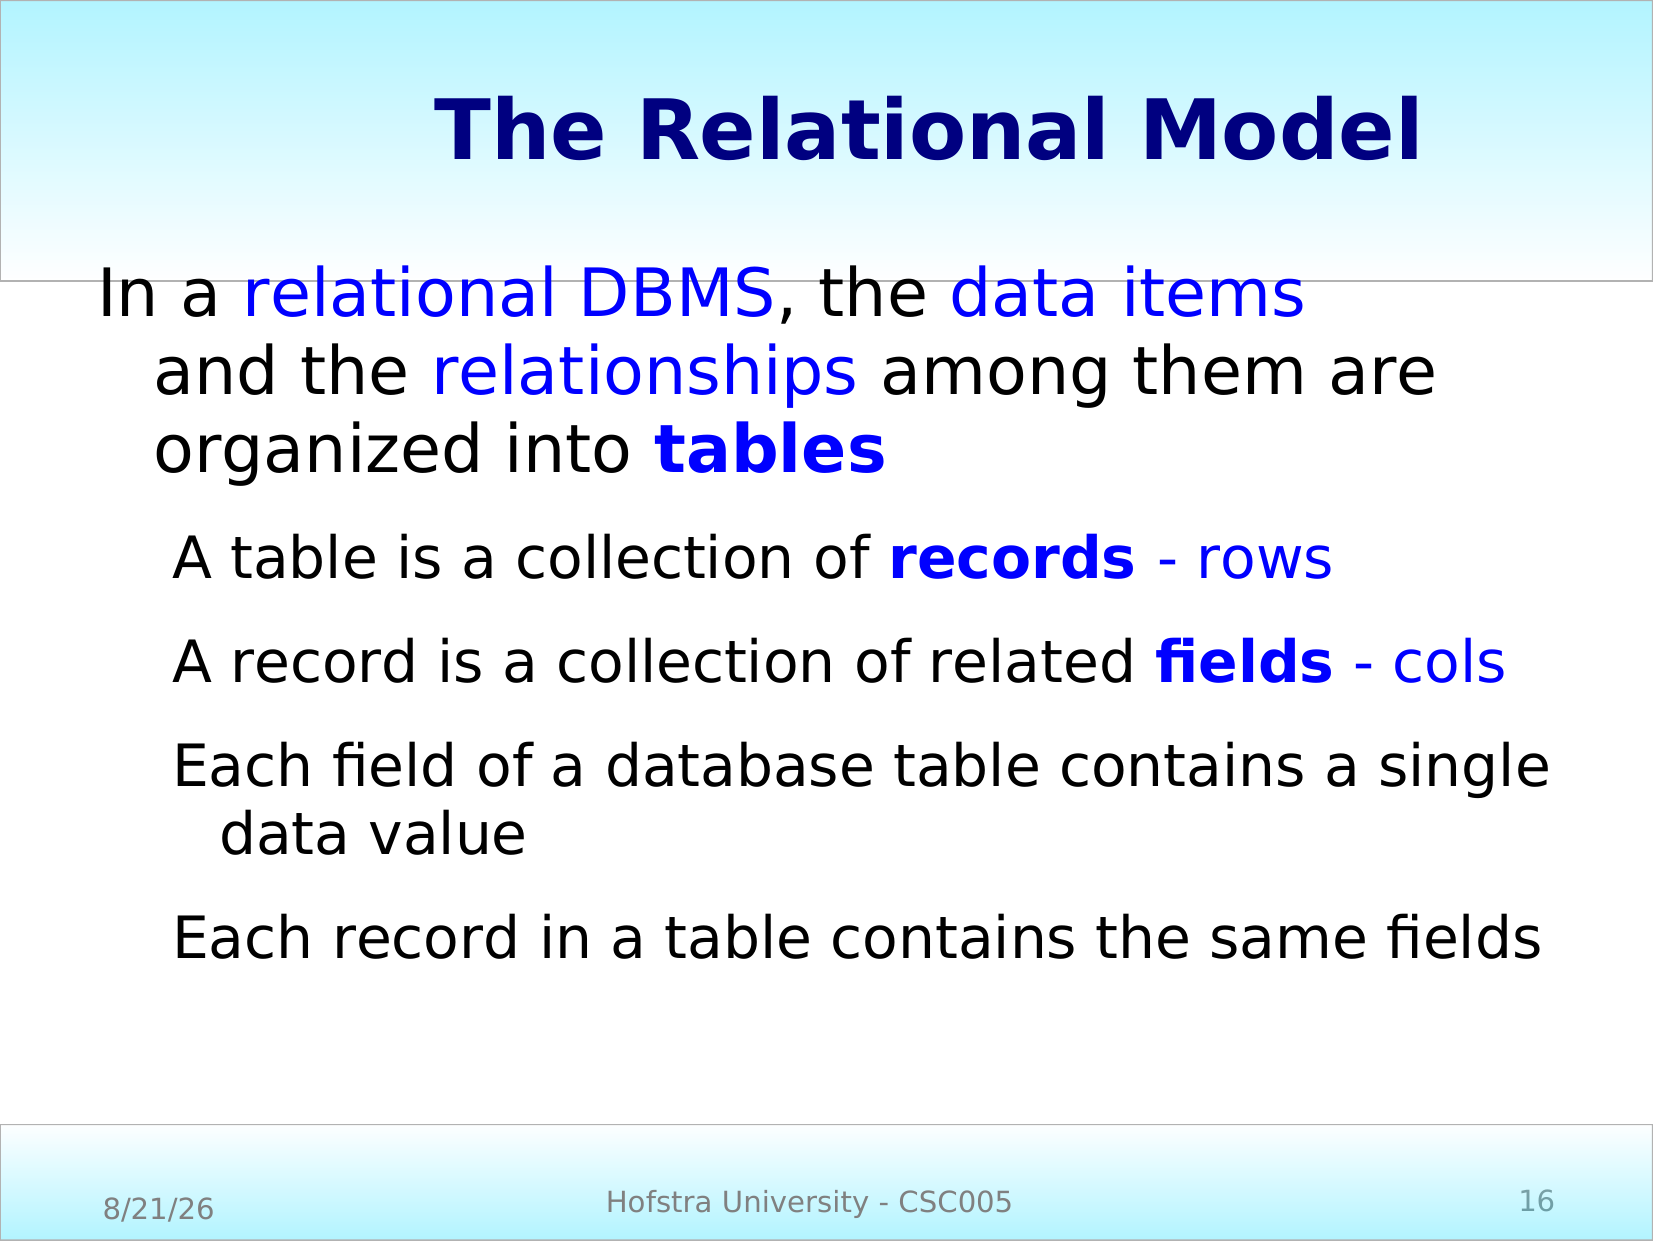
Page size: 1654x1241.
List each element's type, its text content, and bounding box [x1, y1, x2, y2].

list In a relational DBMS, the data items and the relationships among them are organized into tables A table is a collection of records - rows A record is a collection of related fields - cols Each field of a database table contains a single data value Each record in a table contains the same fields [82, 247, 1612, 1088]
title The Relational Model [247, 27, 1612, 235]
